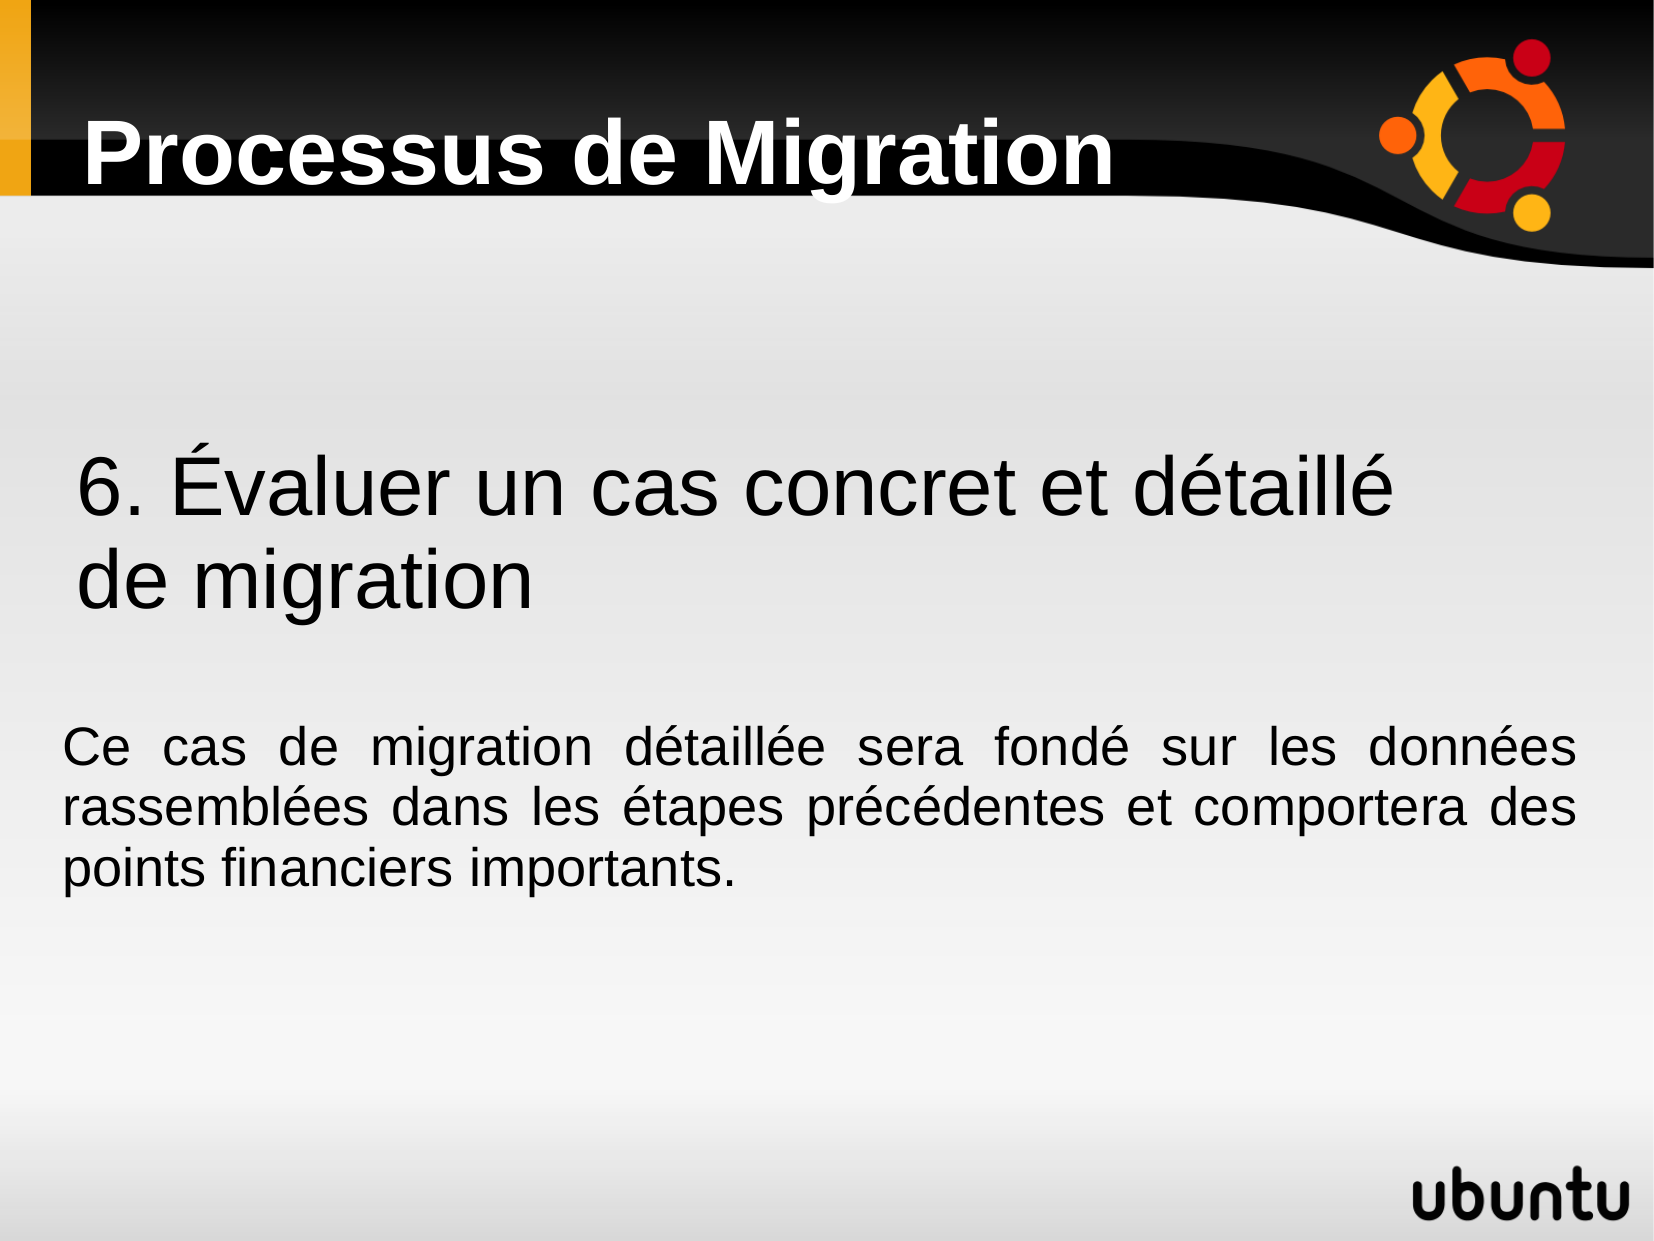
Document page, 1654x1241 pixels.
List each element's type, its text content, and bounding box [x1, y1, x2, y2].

text_box Ce cas de migration détaillée sera fondé sur les données rassemblées dans les étapes précédentes et comportera des points financiers importants. [47, 708, 1595, 926]
title Processus de Migration [82, 49, 1571, 257]
text_box 6. Évaluer un cas concret et détaillé de migration [76, 429, 1483, 637]
picture [0, 0, 1654, 1241]
